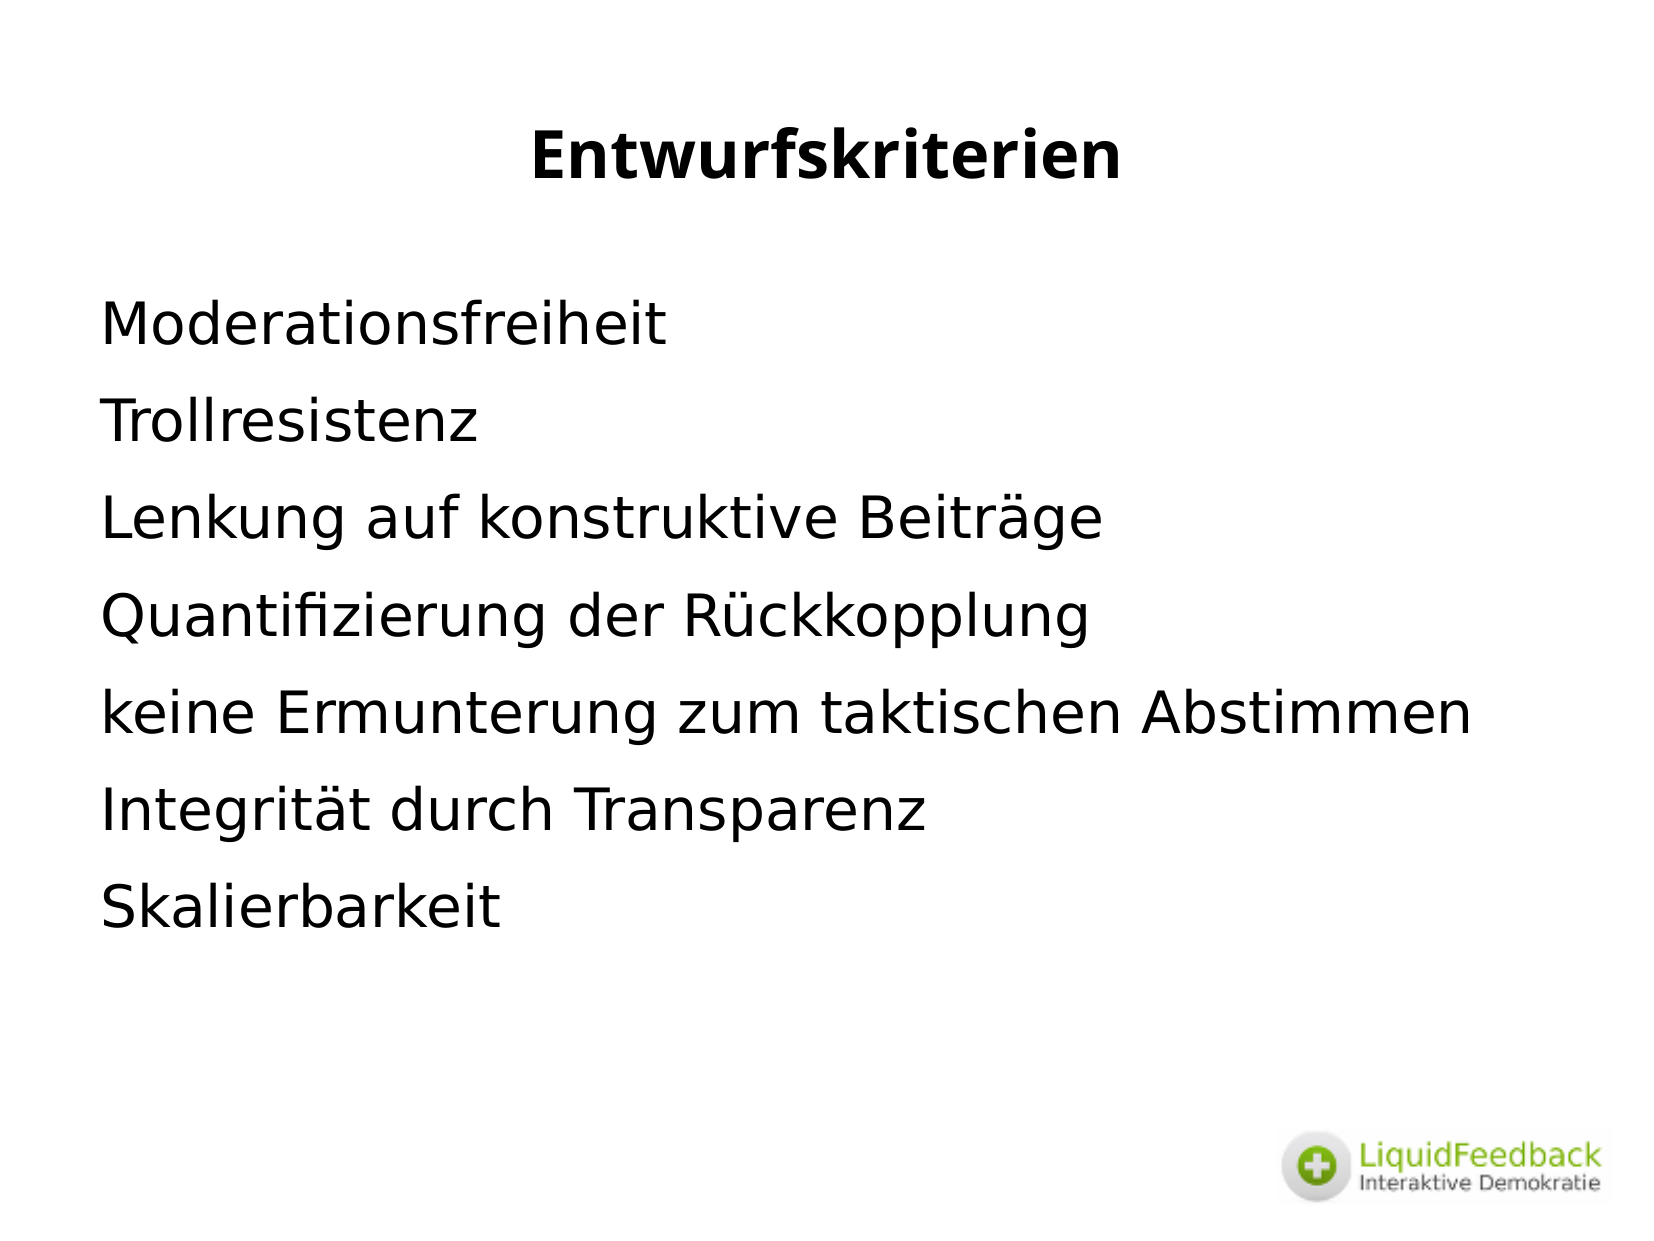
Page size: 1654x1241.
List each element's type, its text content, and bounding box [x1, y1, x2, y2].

list Moderationsfreiheit Trollresistenz Lenkung auf konstruktive Beiträge Quantifizierung der Rückkopplung keine Ermunterung zum taktischen Abstimmen Integrität durch Transparenz Skalierbarkeit [82, 290, 1571, 1094]
picture [1276, 1127, 1613, 1205]
title Entwurfskriterien [82, 49, 1571, 257]
